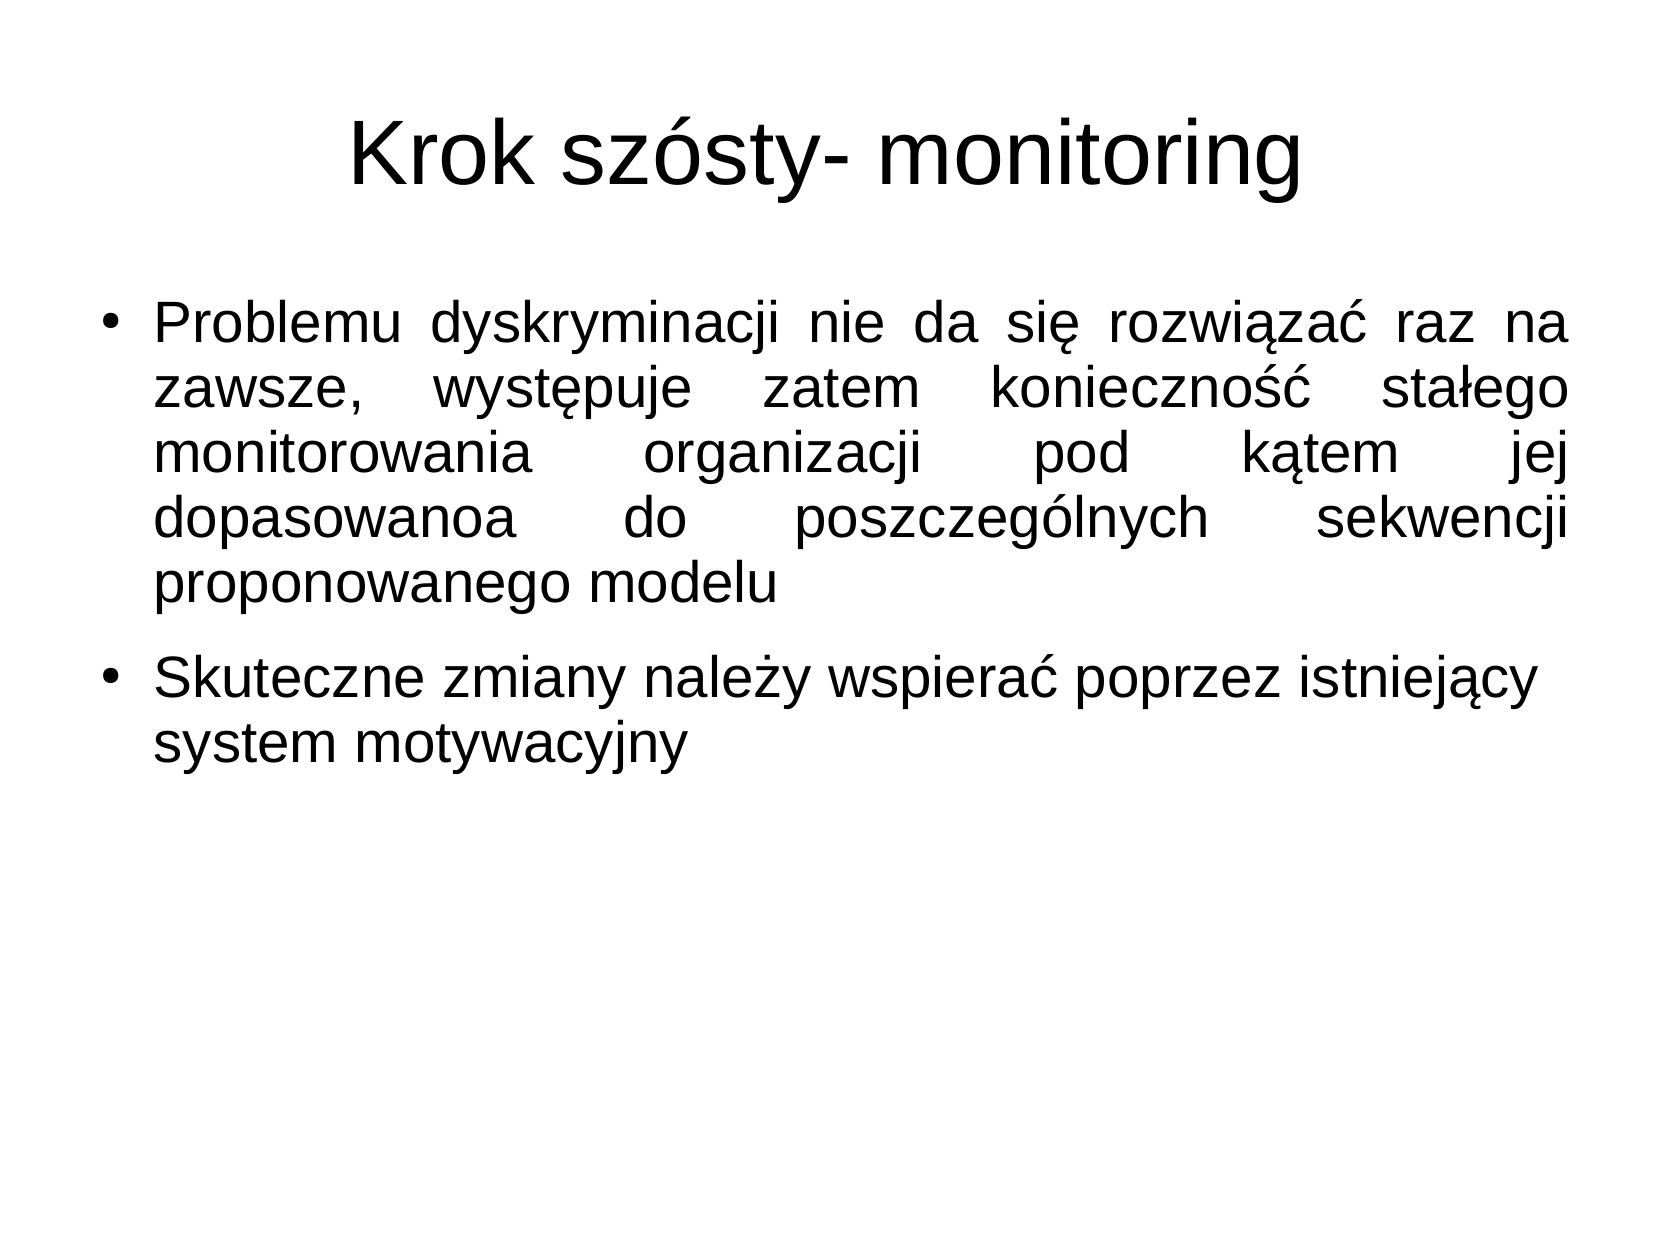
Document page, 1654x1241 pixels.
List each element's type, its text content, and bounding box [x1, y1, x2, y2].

list Problemu dyskryminacji nie da się rozwiązać raz na zawsze, występuje zatem konieczność stałego monitorowania organizacji pod kątem jej dopasowanoa do poszczególnych sekwencji proponowanego modelu Skuteczne zmiany należy wspierać poprzez istniejący system motywacyjny [82, 290, 1571, 1109]
title Krok szósty- monitoring [82, 49, 1571, 257]
